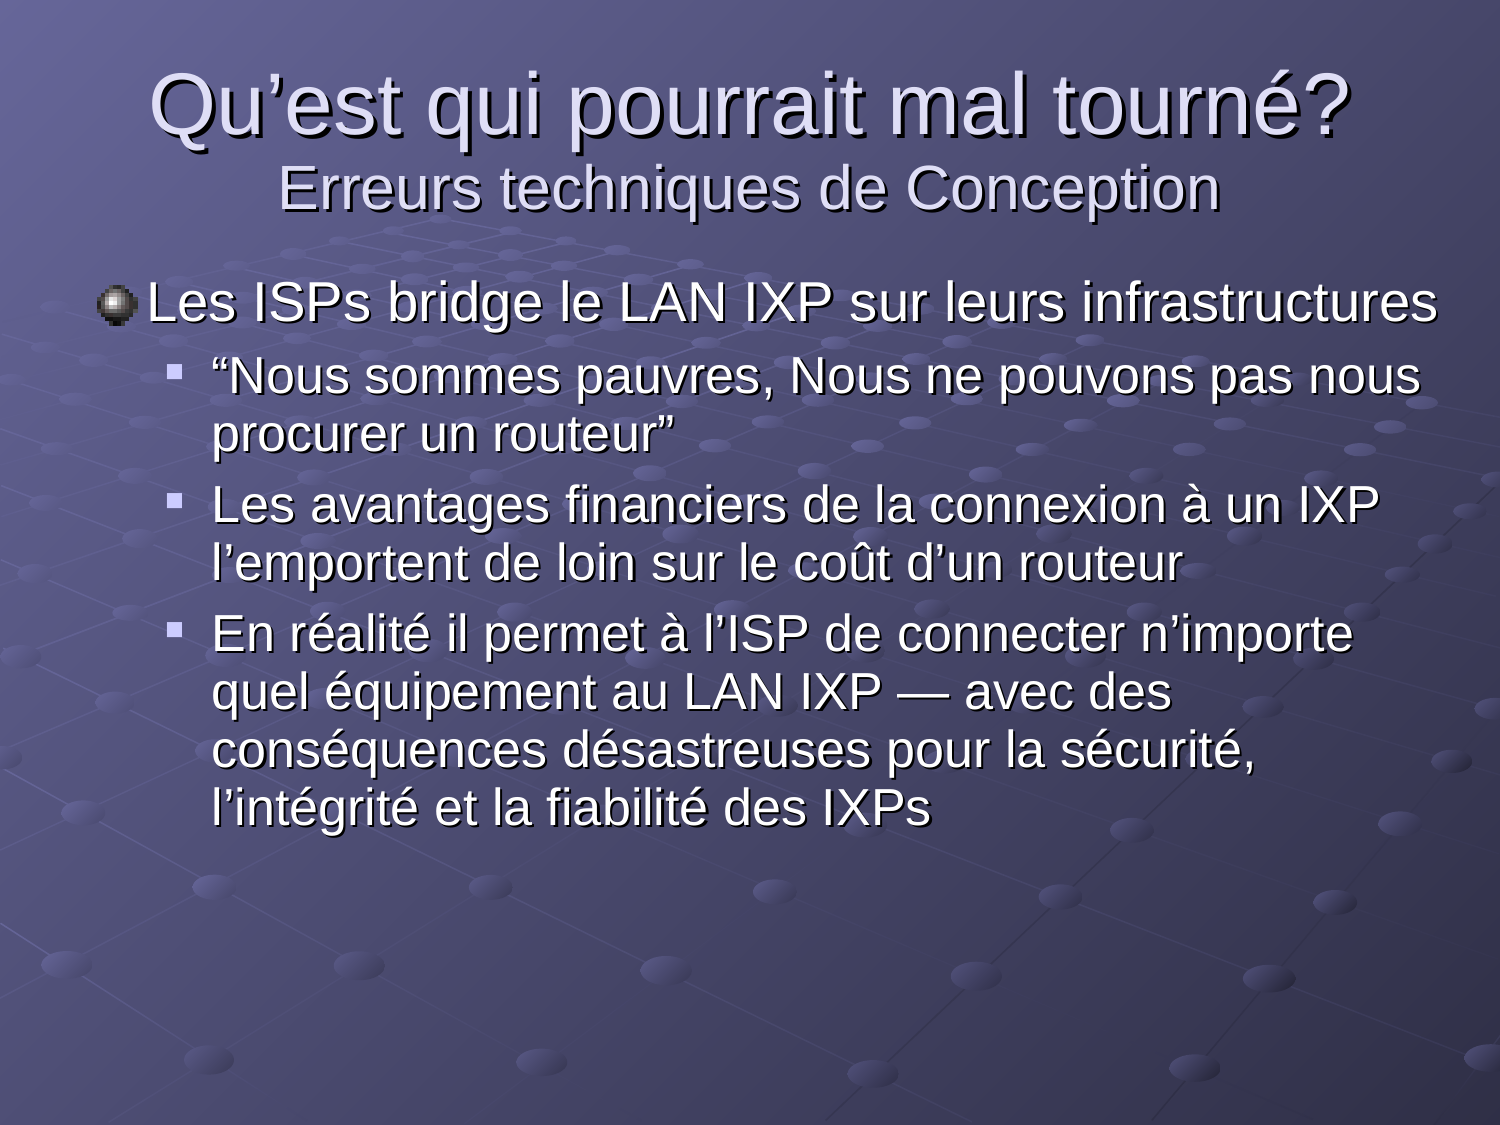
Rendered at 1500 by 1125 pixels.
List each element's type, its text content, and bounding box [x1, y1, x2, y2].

list Les ISPs bridge le LAN IXP sur leurs infrastructures “Nous sommes pauvres, Nous ne pouvons pas nous procurer un routeur” Les avantages financiers de la connexion à un IXP l’emportent de loin sur le coût d’un routeur En réalité il permet à l’ISP de connecter n’importe quel équipement au LAN IXP — avec des conséquences désastreuses pour la sécurité, l’intégrité et la fiabilité des IXPs [75, 262, 1471, 1007]
title Qu’est qui pourrait mal tourné? Erreurs techniques de Conception [75, 41, 1426, 237]
